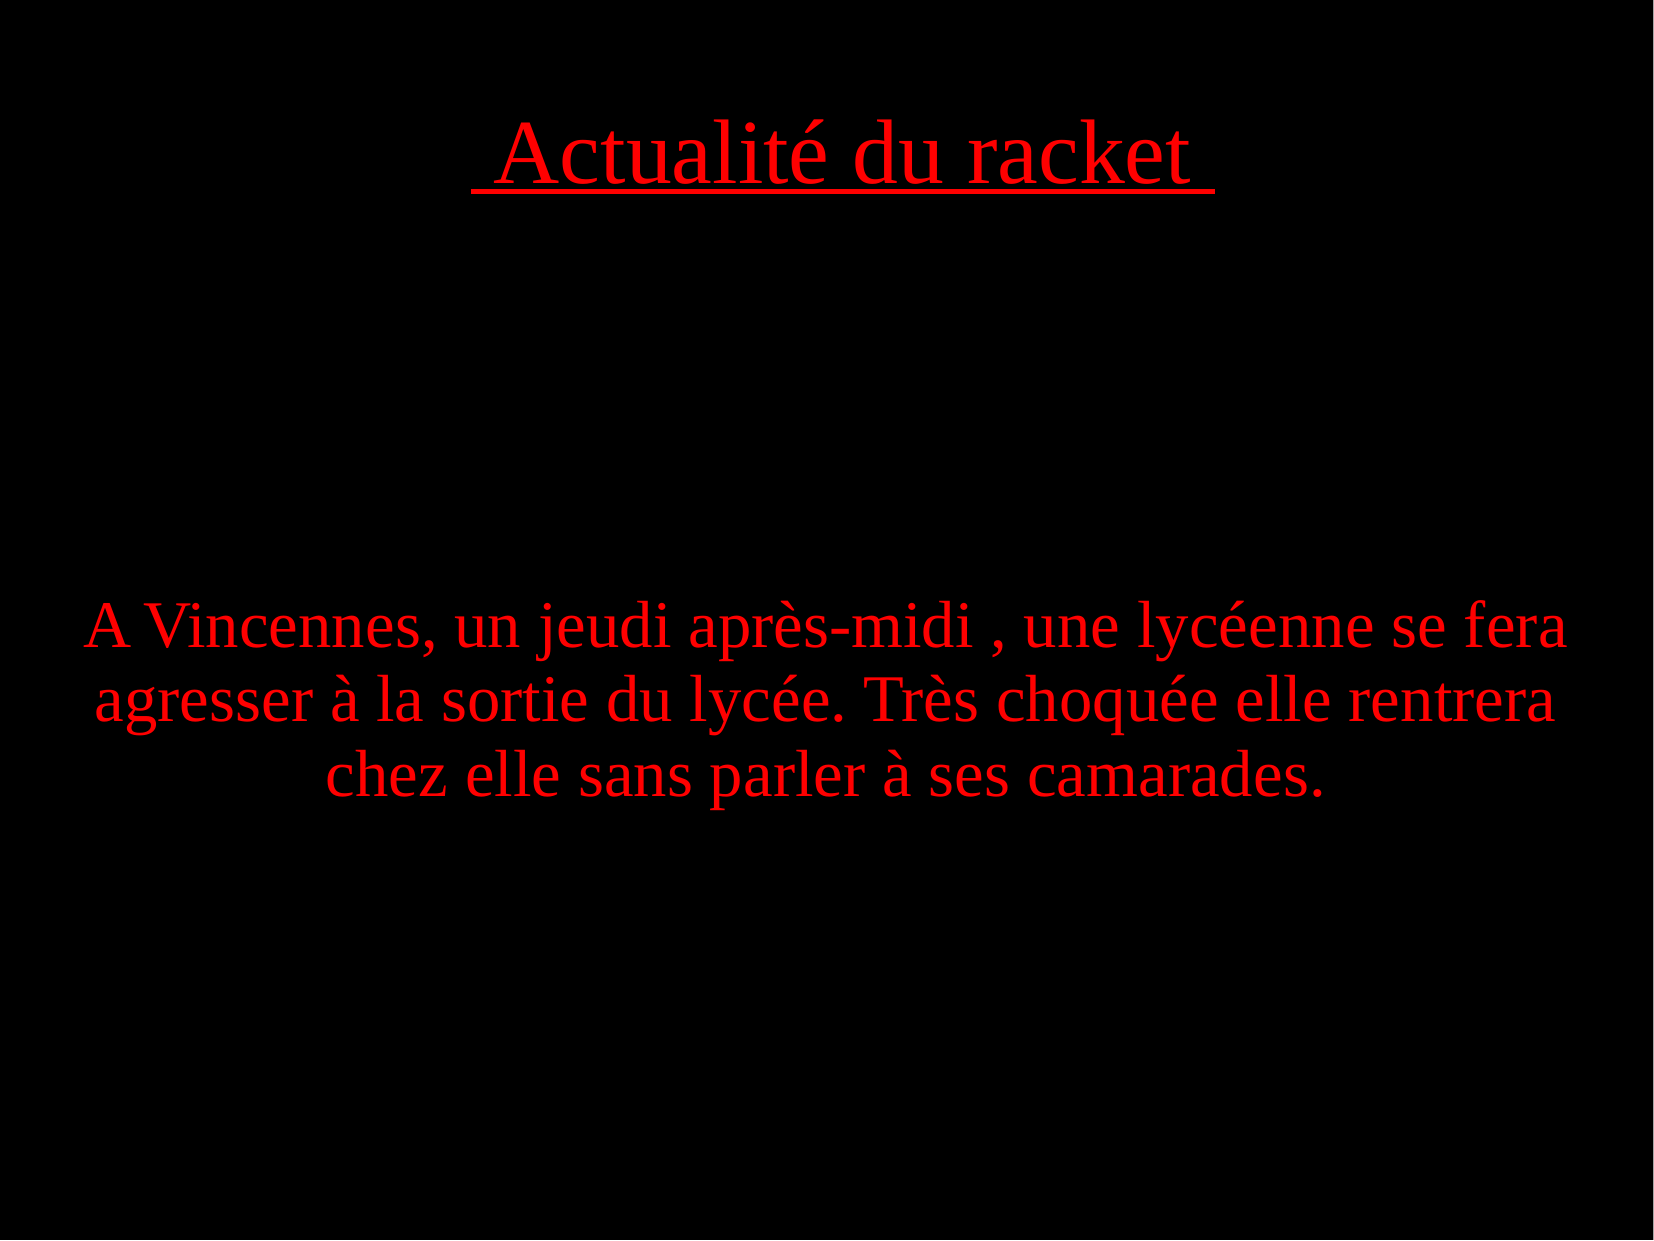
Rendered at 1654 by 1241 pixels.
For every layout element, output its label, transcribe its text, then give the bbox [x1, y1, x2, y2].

subtitle A Vincennes, un jeudi après-midi , une lycéenne se fera agresser à la sortie du lycée. Très choquée elle rentrera chez elle sans parler à ses camarades. [82, 290, 1571, 1109]
title Actualité du racket [82, 49, 1571, 257]
